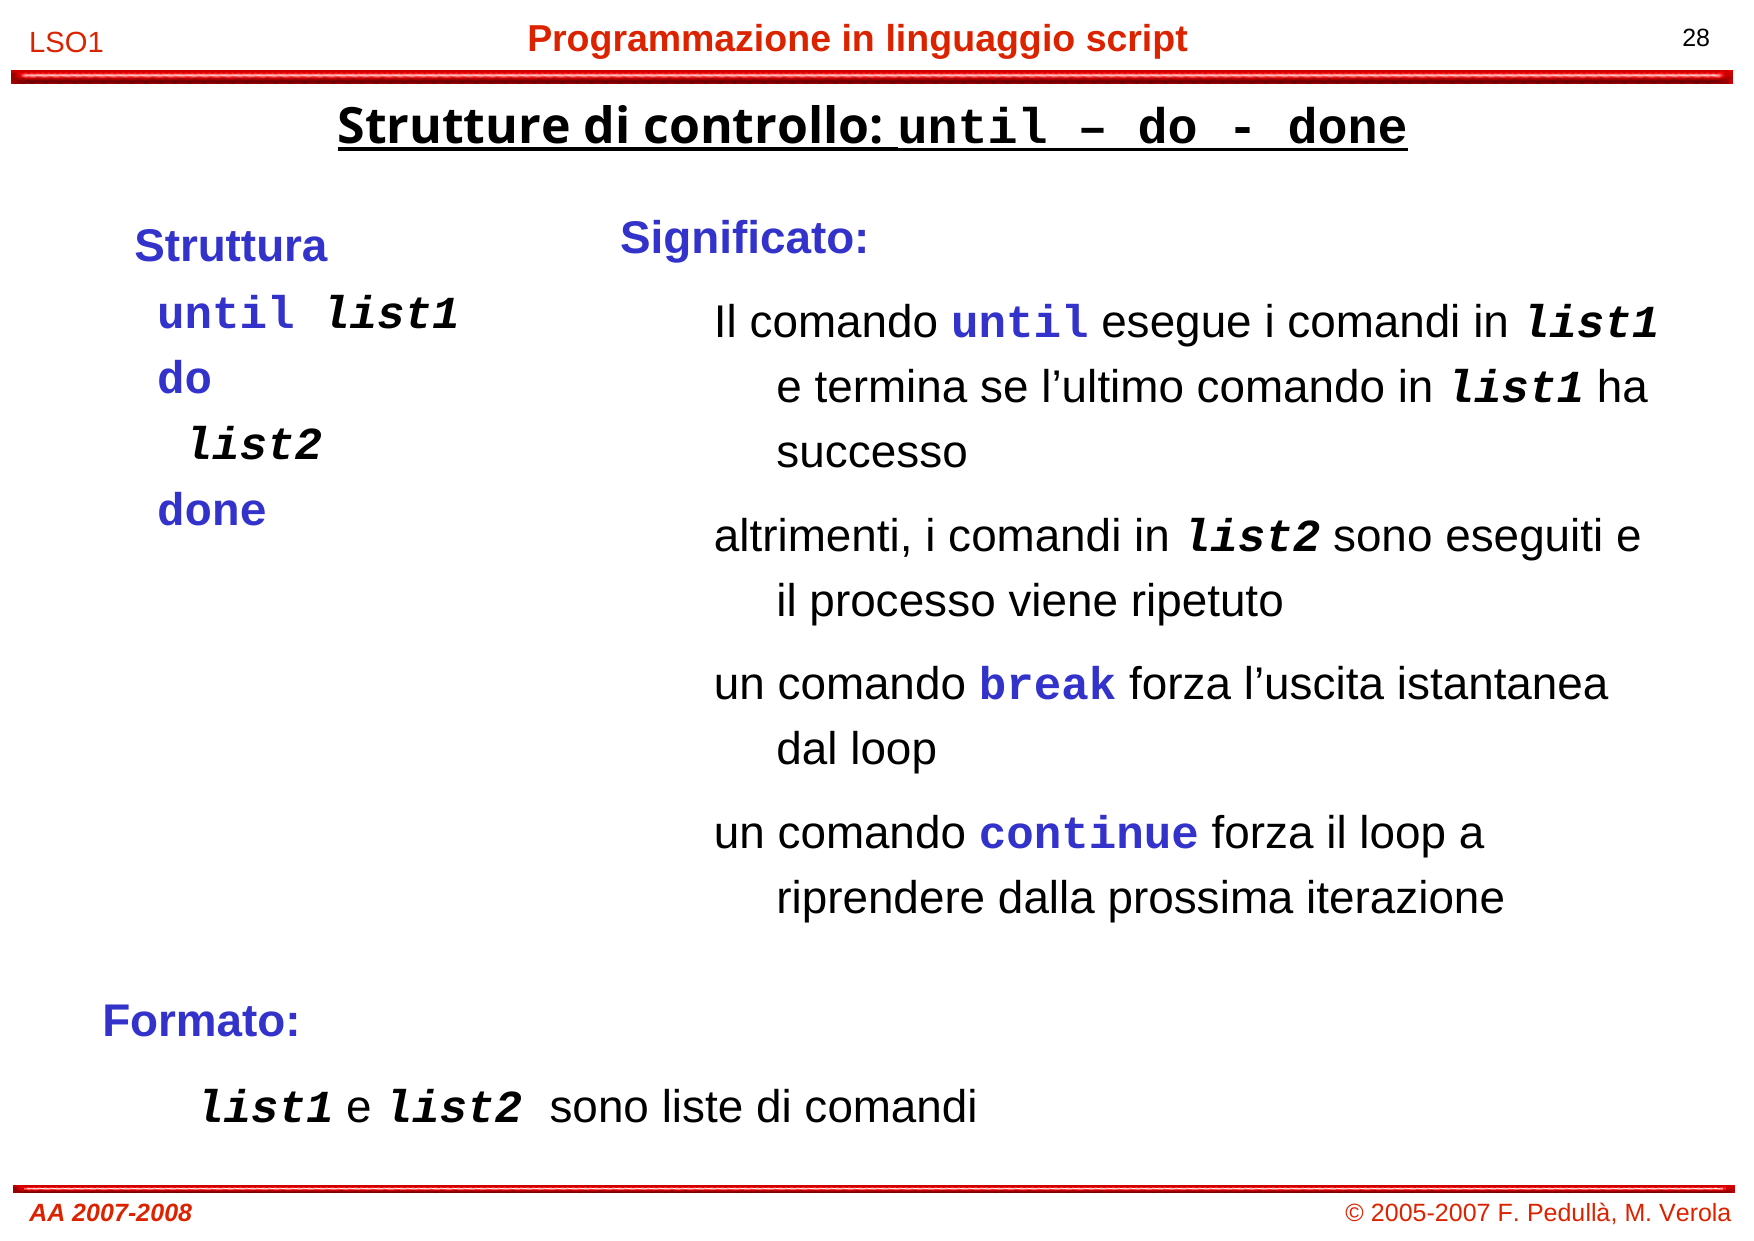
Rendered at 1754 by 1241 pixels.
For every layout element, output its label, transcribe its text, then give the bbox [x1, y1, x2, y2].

list Formato: list1 e list2 sono liste di comandi [87, 983, 1675, 1145]
picture [11, 70, 1733, 84]
picture [13, 1185, 1735, 1193]
list Significato: Il comando until esegue i comandi in list1 e termina se l’ultimo comando in list1 ha successo altrimenti, i comandi in list2 sono eseguiti e il processo viene ripetuto un comando break forza l’uscita istantanea dal loop un comando continue forza il loop a riprendere dalla prossima iterazione [605, 200, 1680, 936]
text_box Struttura until list1 do list2 done [106, 212, 605, 595]
title Strutture di controllo: until – do - done [298, 78, 1447, 174]
